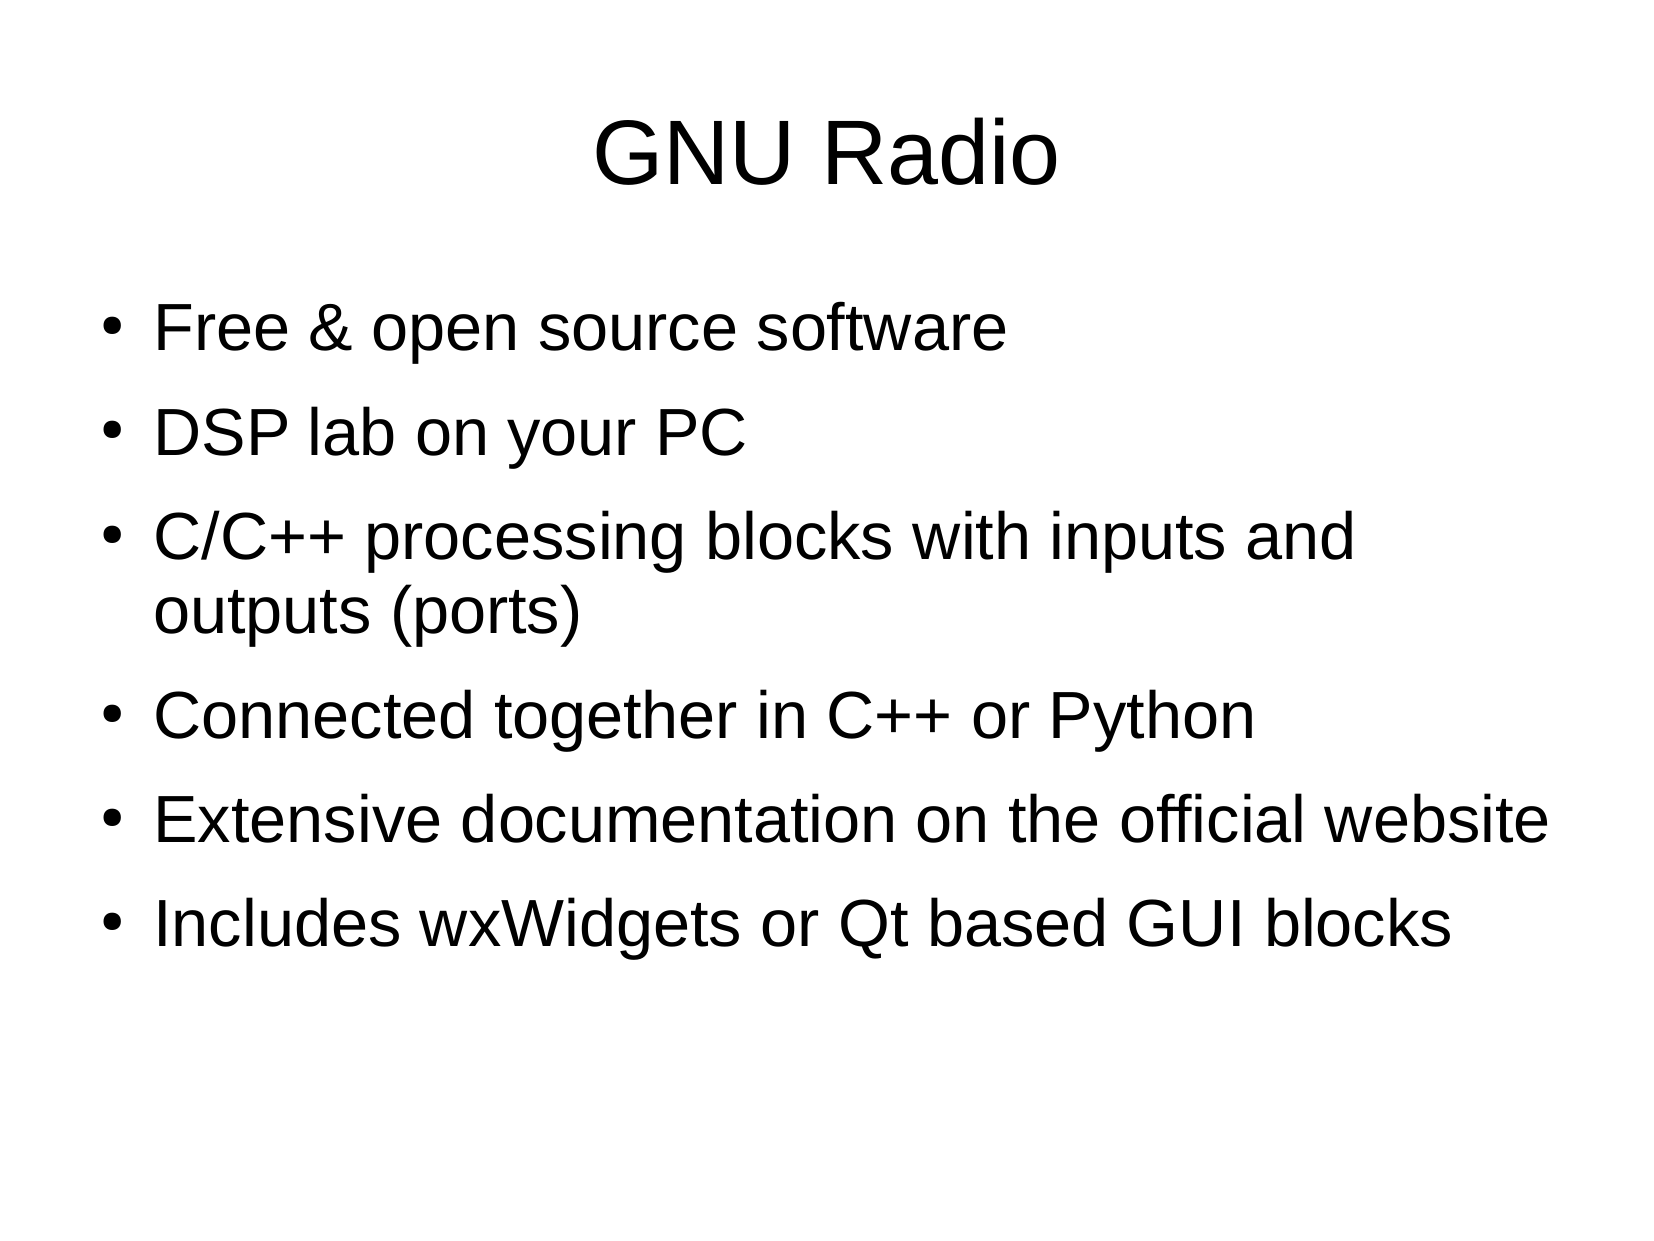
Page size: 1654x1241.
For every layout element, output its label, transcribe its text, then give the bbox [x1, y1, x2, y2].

list Free & open source software DSP lab on your PC C/C++ processing blocks with inputs and outputs (ports) Connected together in C++ or Python Extensive documentation on the official website Includes wxWidgets or Qt based GUI blocks [82, 290, 1571, 1010]
title GNU Radio [82, 49, 1571, 257]
